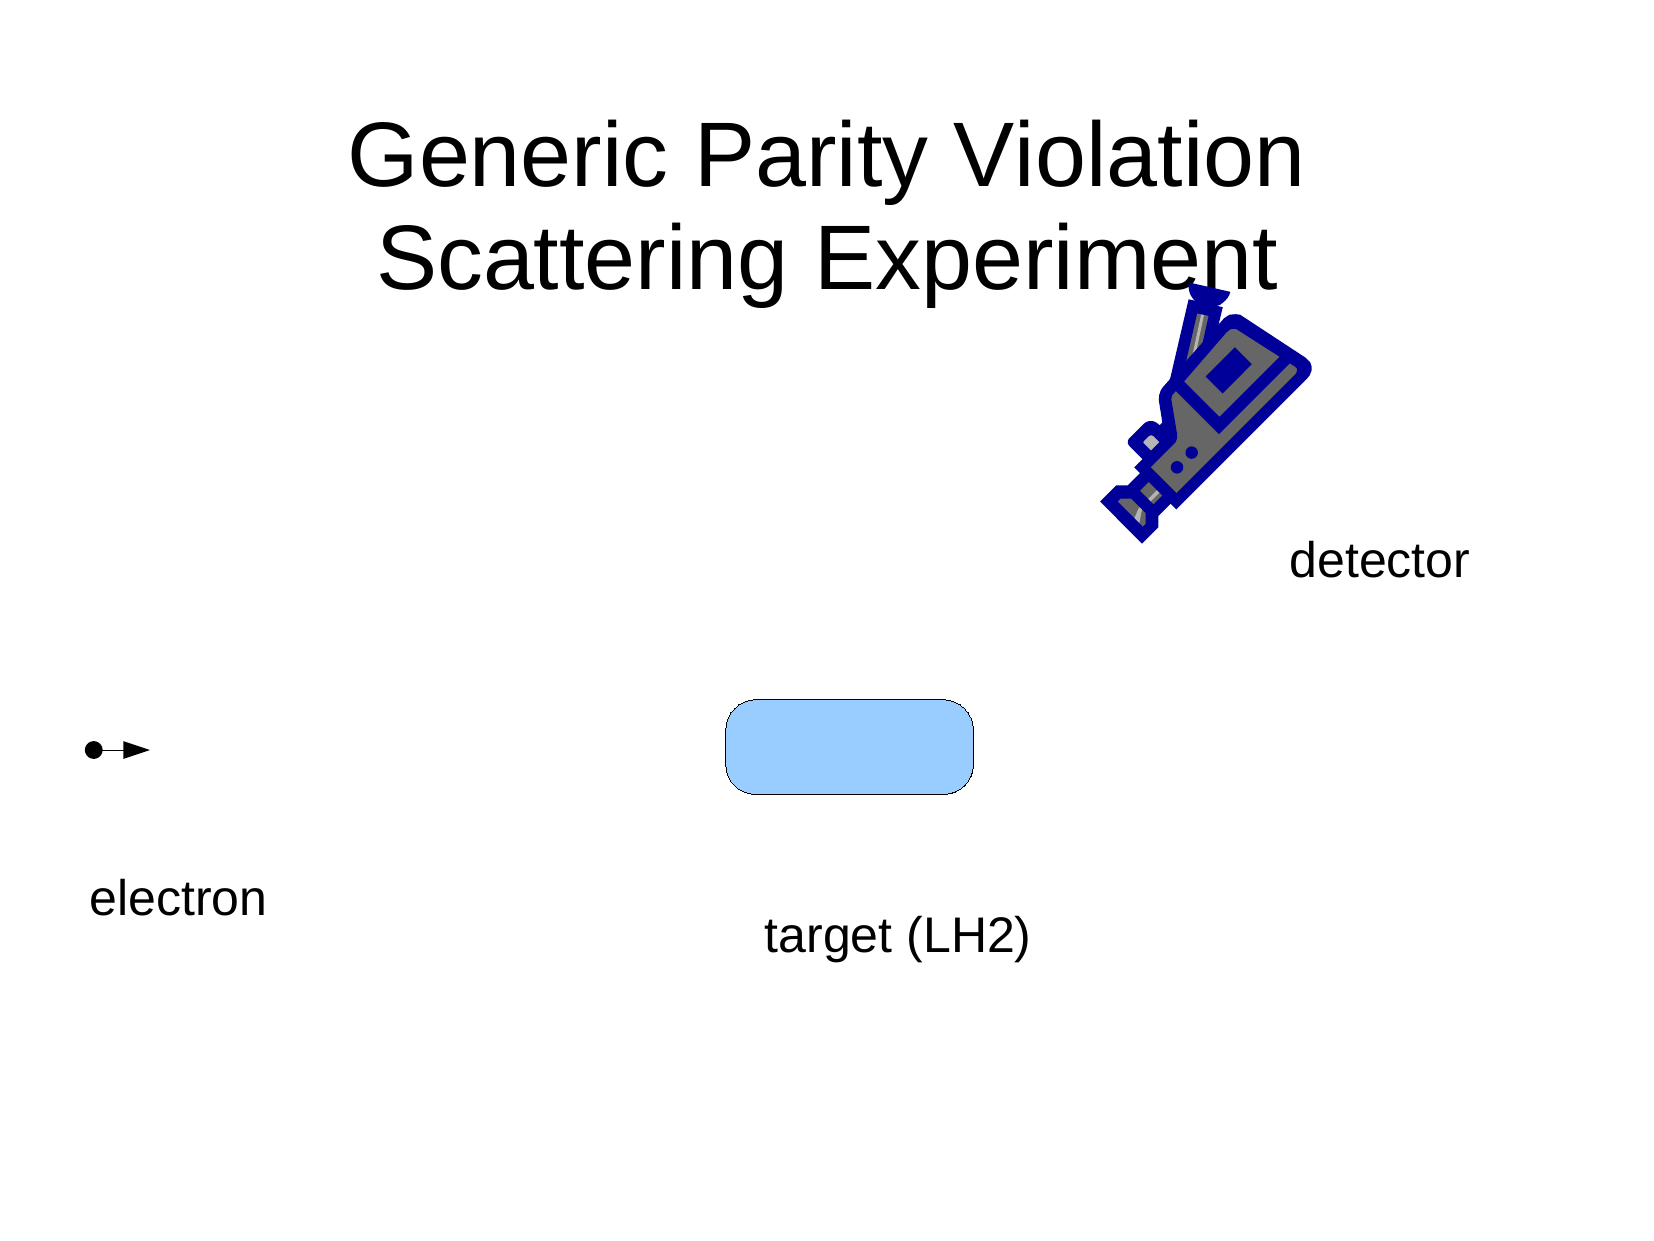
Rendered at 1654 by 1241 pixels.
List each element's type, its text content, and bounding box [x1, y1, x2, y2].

title Generic Parity Violation Scattering Experiment [121, 92, 1534, 321]
text_box detector [1275, 525, 1486, 602]
text_box [725, 699, 974, 795]
picture [1033, 259, 1320, 545]
text_box electron [75, 862, 283, 940]
text_box target (LH2) [750, 900, 1047, 977]
